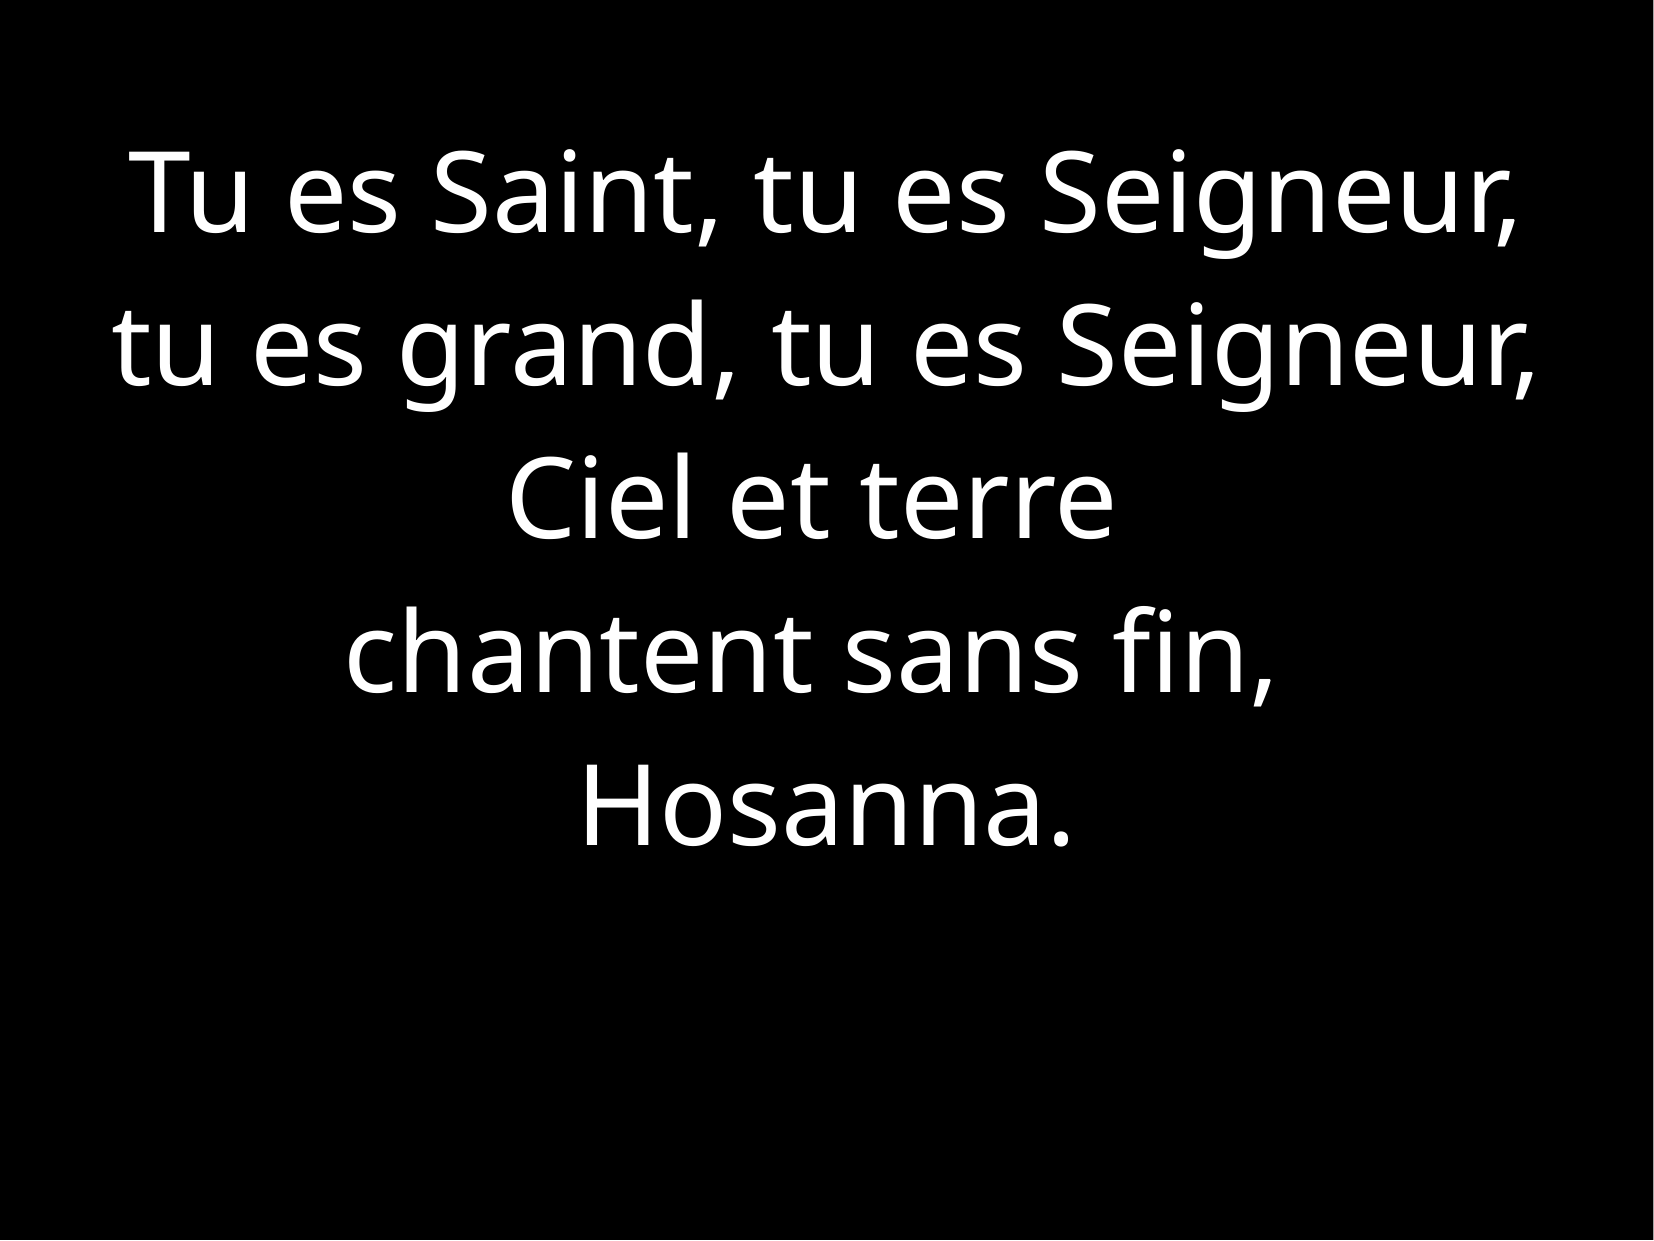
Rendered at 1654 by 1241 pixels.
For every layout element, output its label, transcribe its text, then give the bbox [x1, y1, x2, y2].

subtitle Tu es Saint, tu es Seigneur, tu es grand, tu es Seigneur, Ciel et terre chantent sans fin, Hosanna. [82, 35, 1571, 1109]
